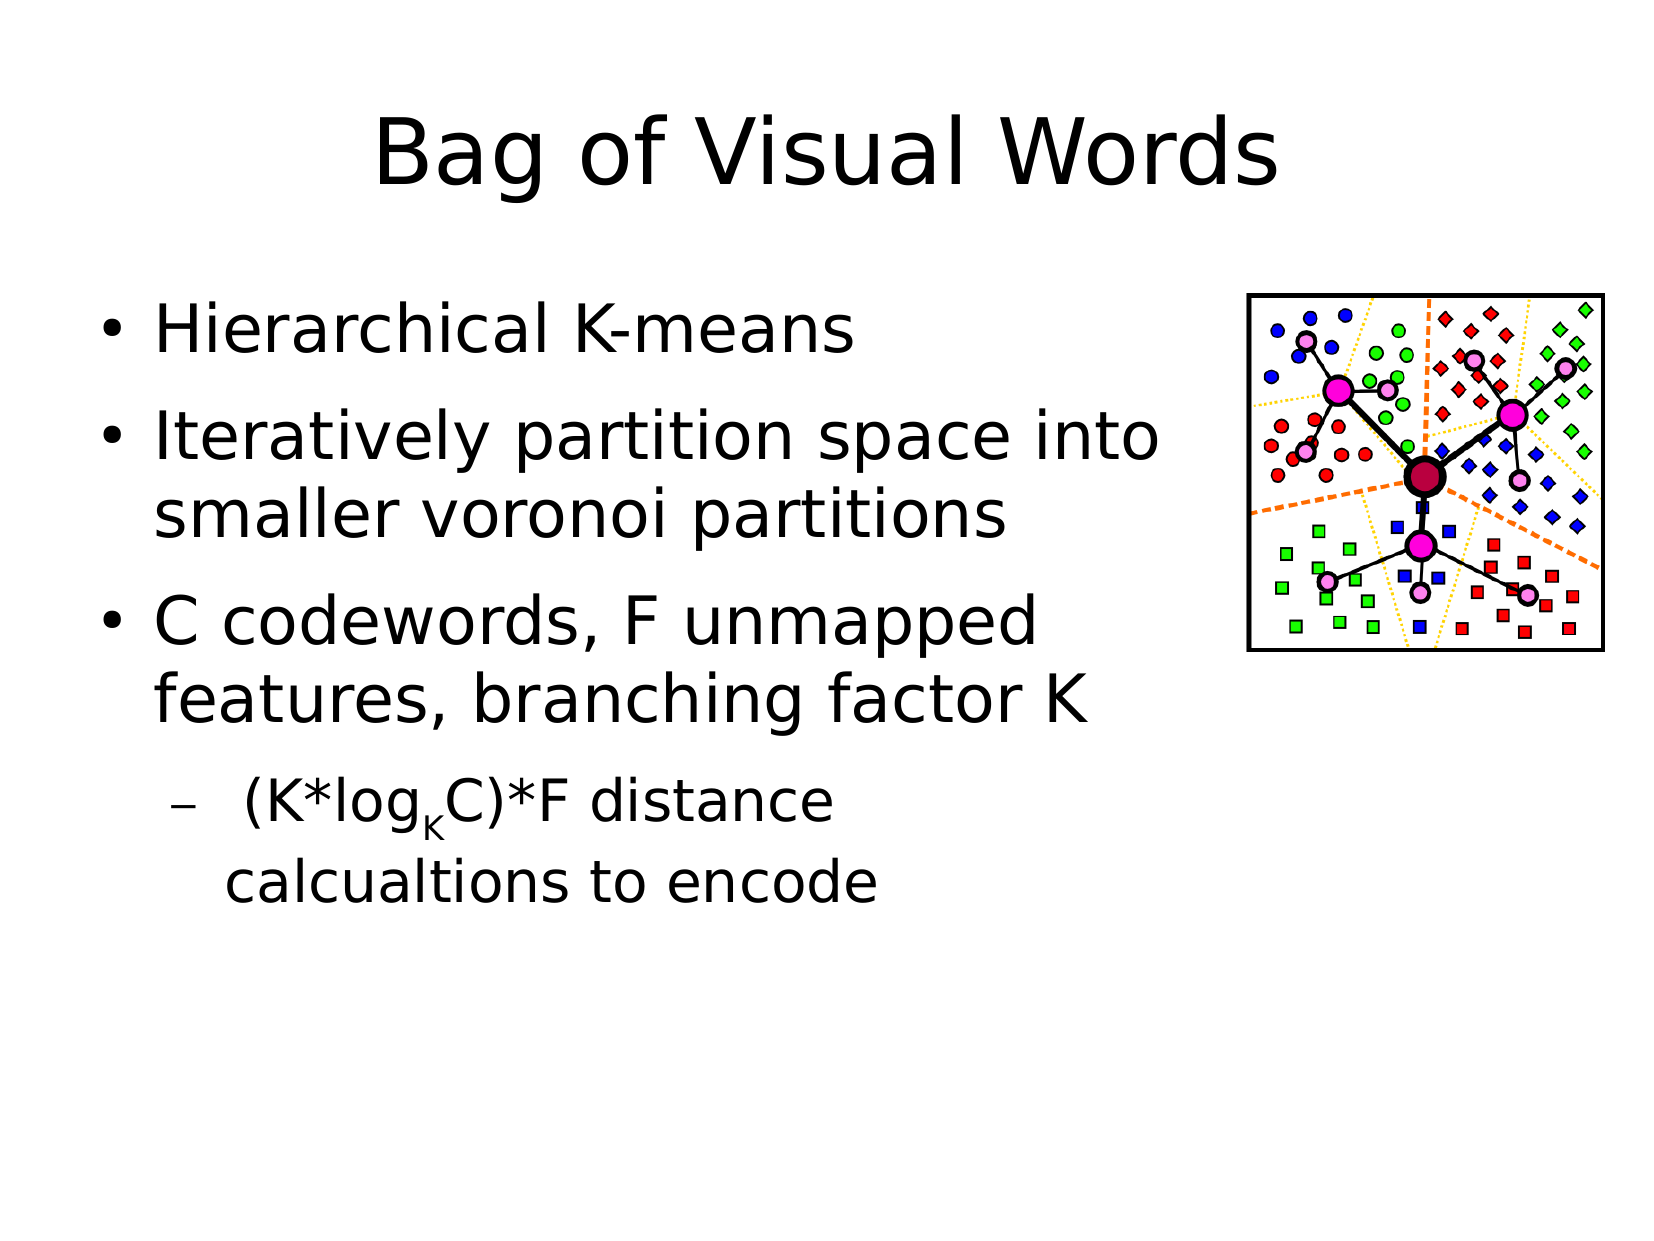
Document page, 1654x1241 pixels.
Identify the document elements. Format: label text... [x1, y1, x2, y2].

picture [1246, 293, 1605, 652]
list Hierarchical K-means Iteratively partition space into smaller voronoi partitions C codewords, F unmapped features, branching factor K (K*logKC)*F distance calcualtions to encode [82, 290, 1171, 1010]
title Bag of Visual Words [82, 49, 1571, 257]
